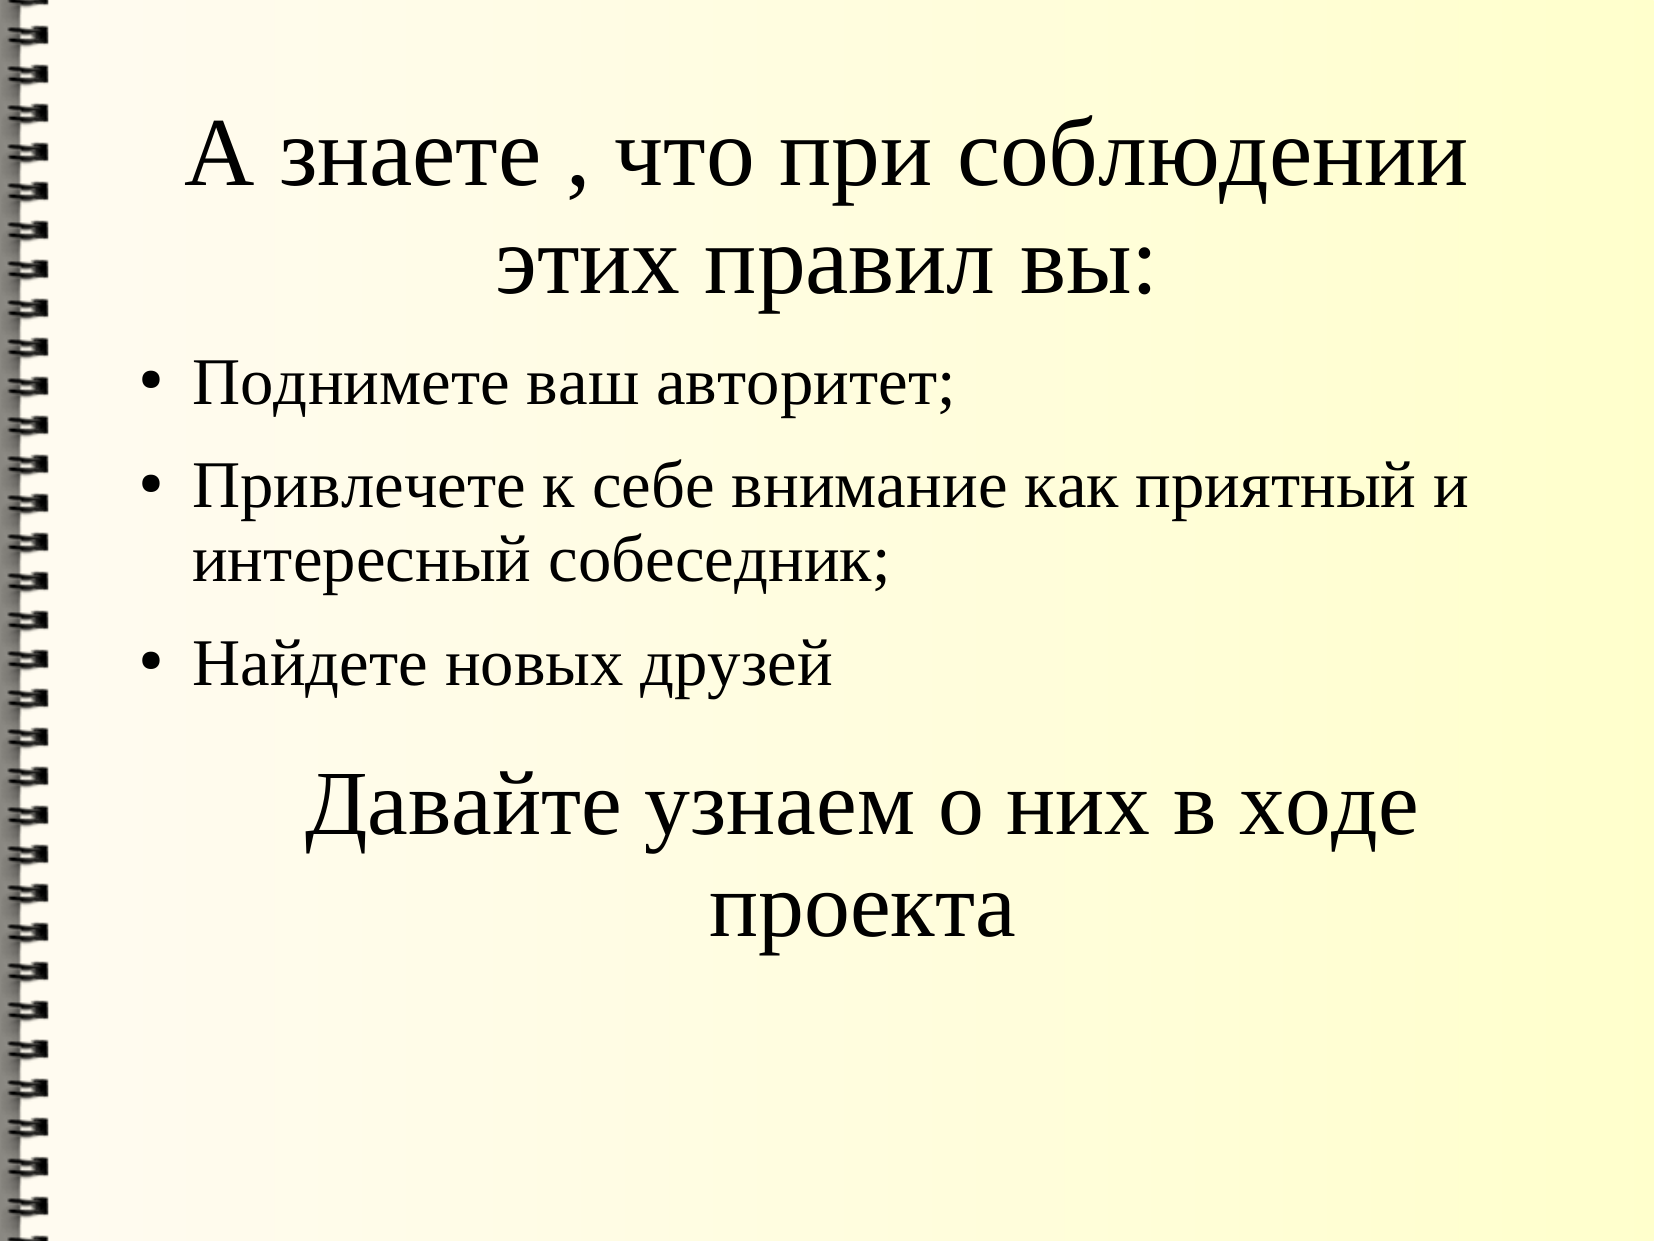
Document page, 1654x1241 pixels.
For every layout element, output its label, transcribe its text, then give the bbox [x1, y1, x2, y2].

picture [0, 0, 1654, 1241]
list Давайте узнаем о них в ходе проекта [121, 752, 1534, 1126]
title А знаете , что при соблюдении этих правил вы: [121, 98, 1534, 315]
list Поднимете ваш авторитет; Привлечете к себе внимание как приятный и интересный собеседник; Найдете новых друзей [121, 344, 1534, 718]
